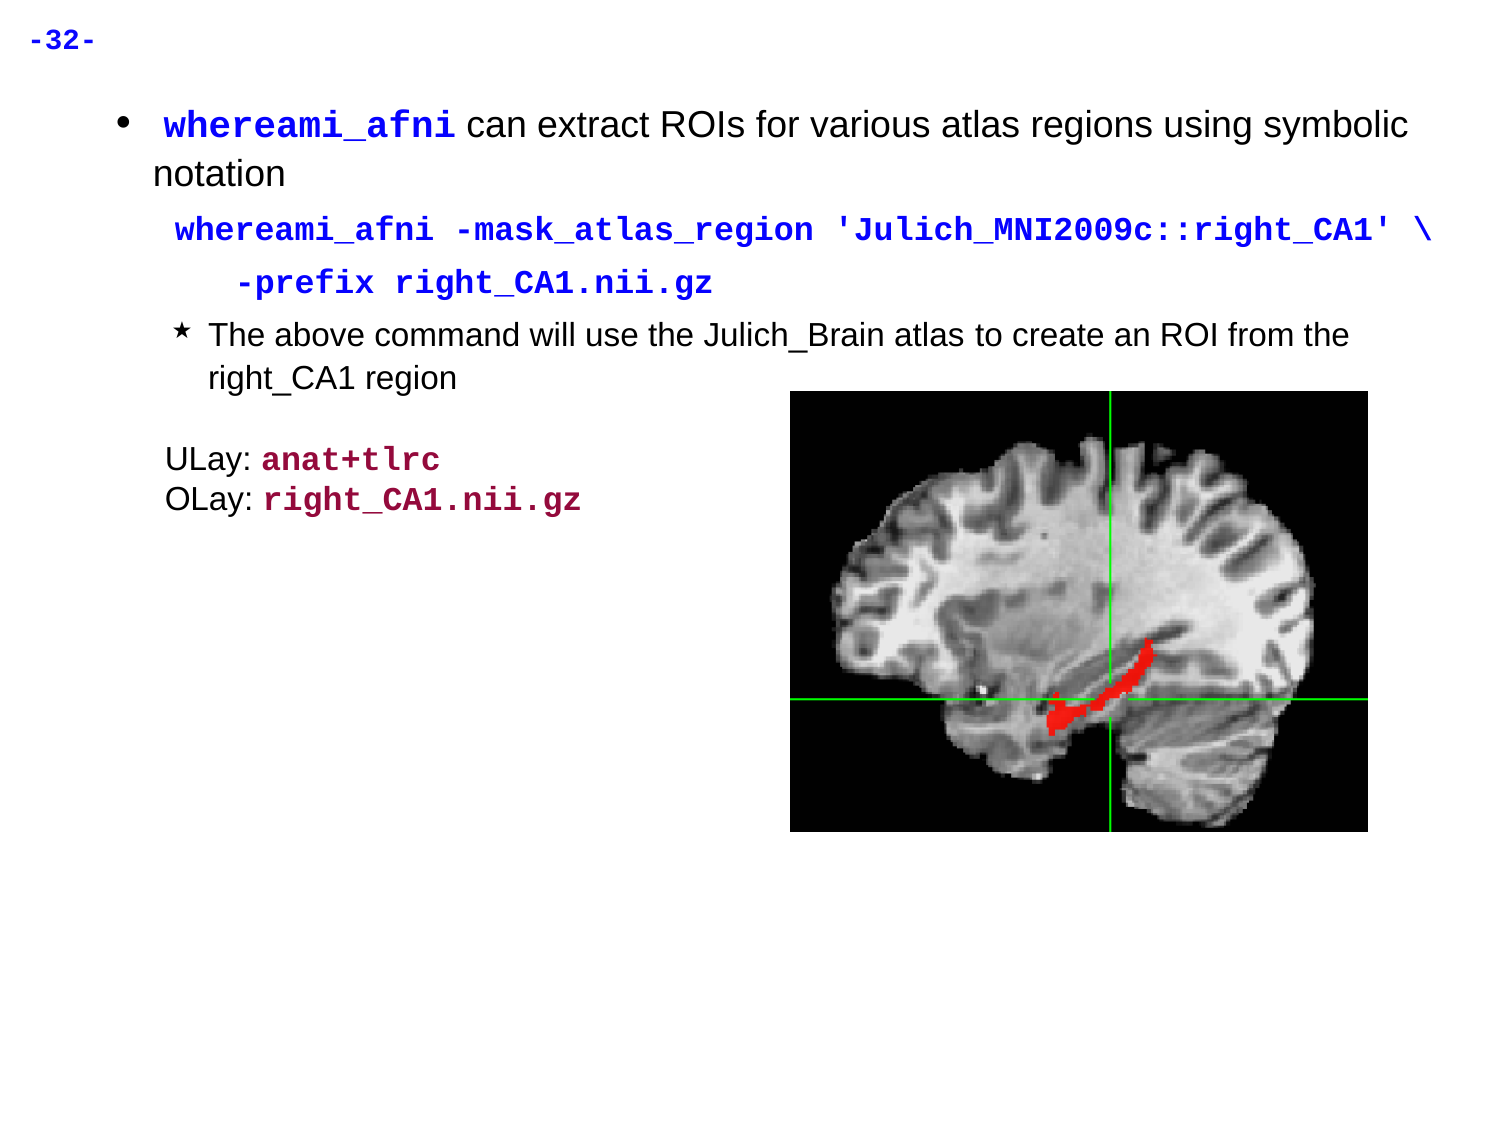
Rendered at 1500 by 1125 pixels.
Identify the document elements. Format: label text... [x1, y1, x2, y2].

text_box ULay: anat+tlrc OLay: right_CA1.nii.gz [150, 429, 688, 525]
picture [790, 391, 1368, 832]
text_box whereami_afni can extract ROIs for various atlas regions using symbolic notation whereami_afni -mask_atlas_region 'Julich_MNI2009c::right_CA1' \ -prefix right_CA1.nii.gz The above command will use the Julich_Brain atlas to create an ROI from the right_CA1 region [99, 87, 1463, 363]
